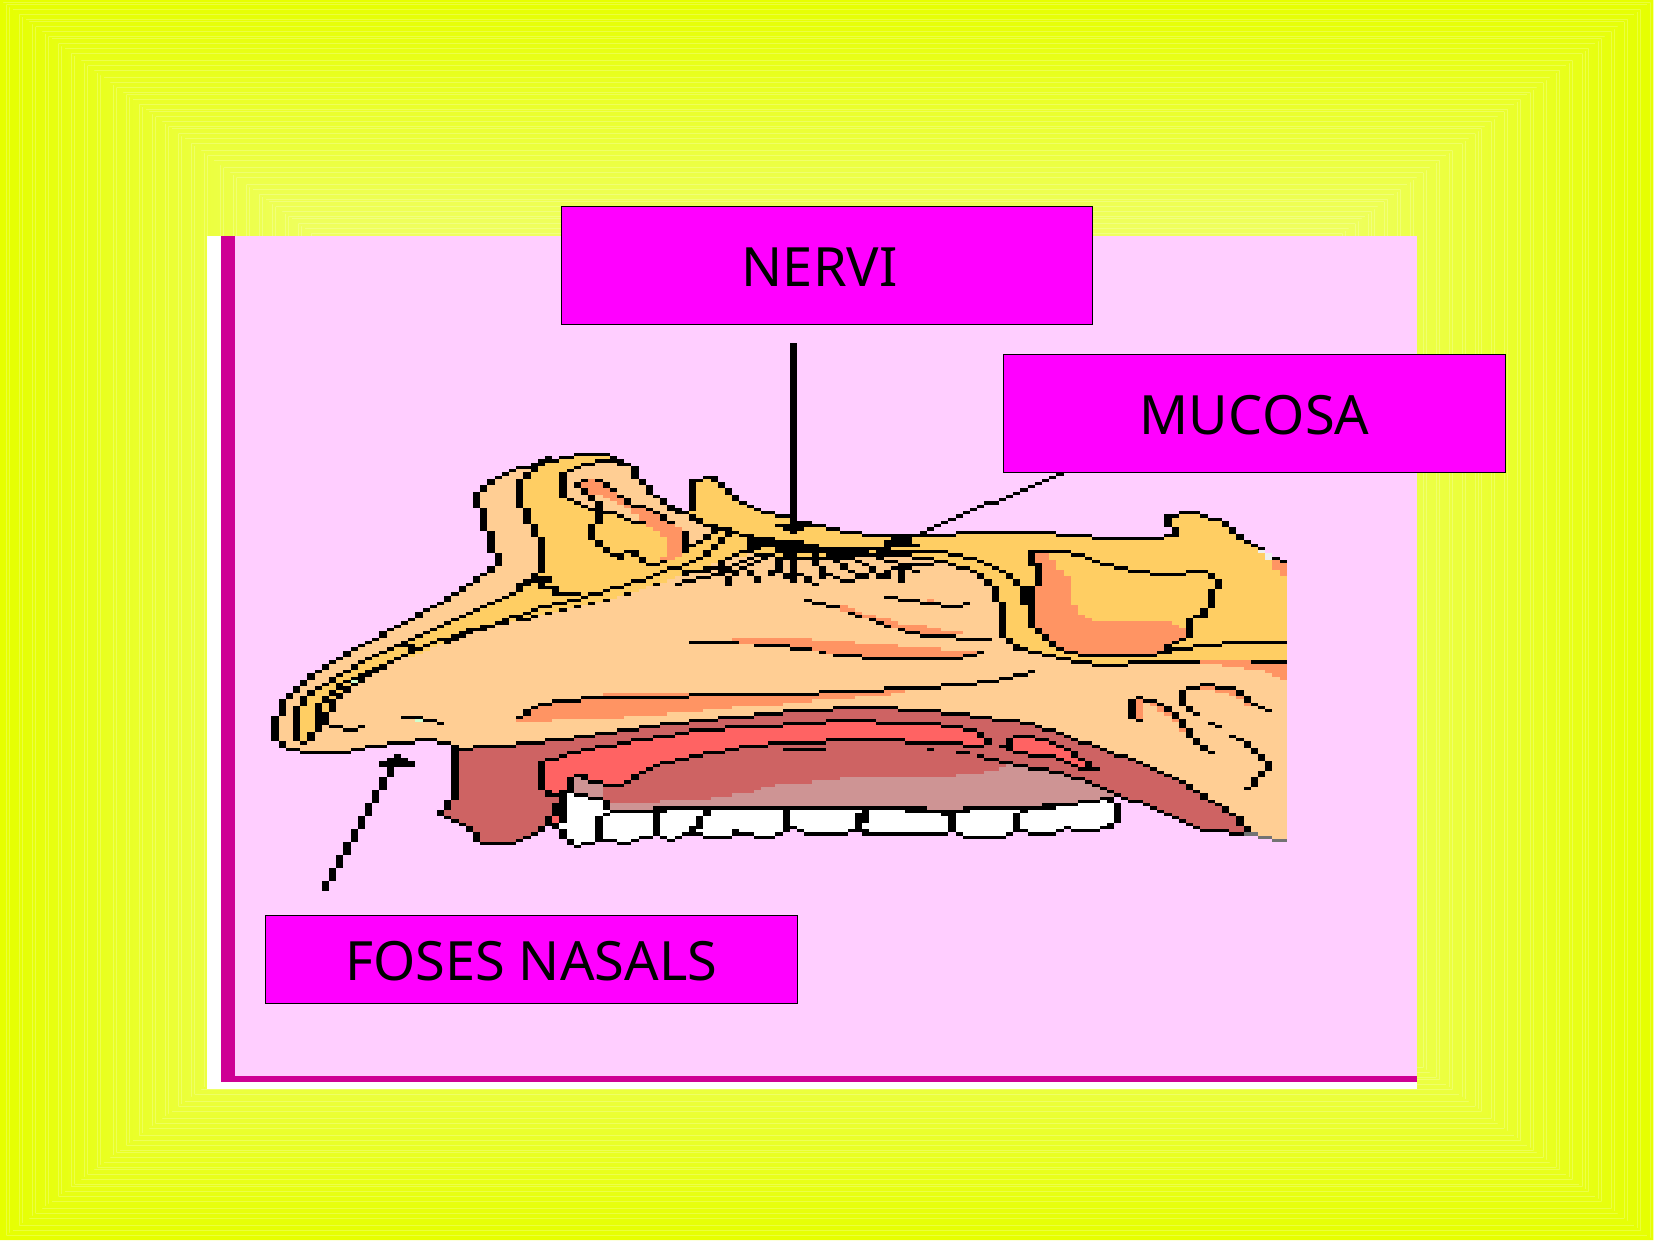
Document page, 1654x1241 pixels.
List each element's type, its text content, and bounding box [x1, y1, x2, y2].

text_box FOSES NASALS [265, 915, 798, 1004]
picture [206, 236, 1418, 1093]
text_box MUCOSA [1003, 354, 1506, 473]
text_box NERVI [561, 206, 1093, 325]
